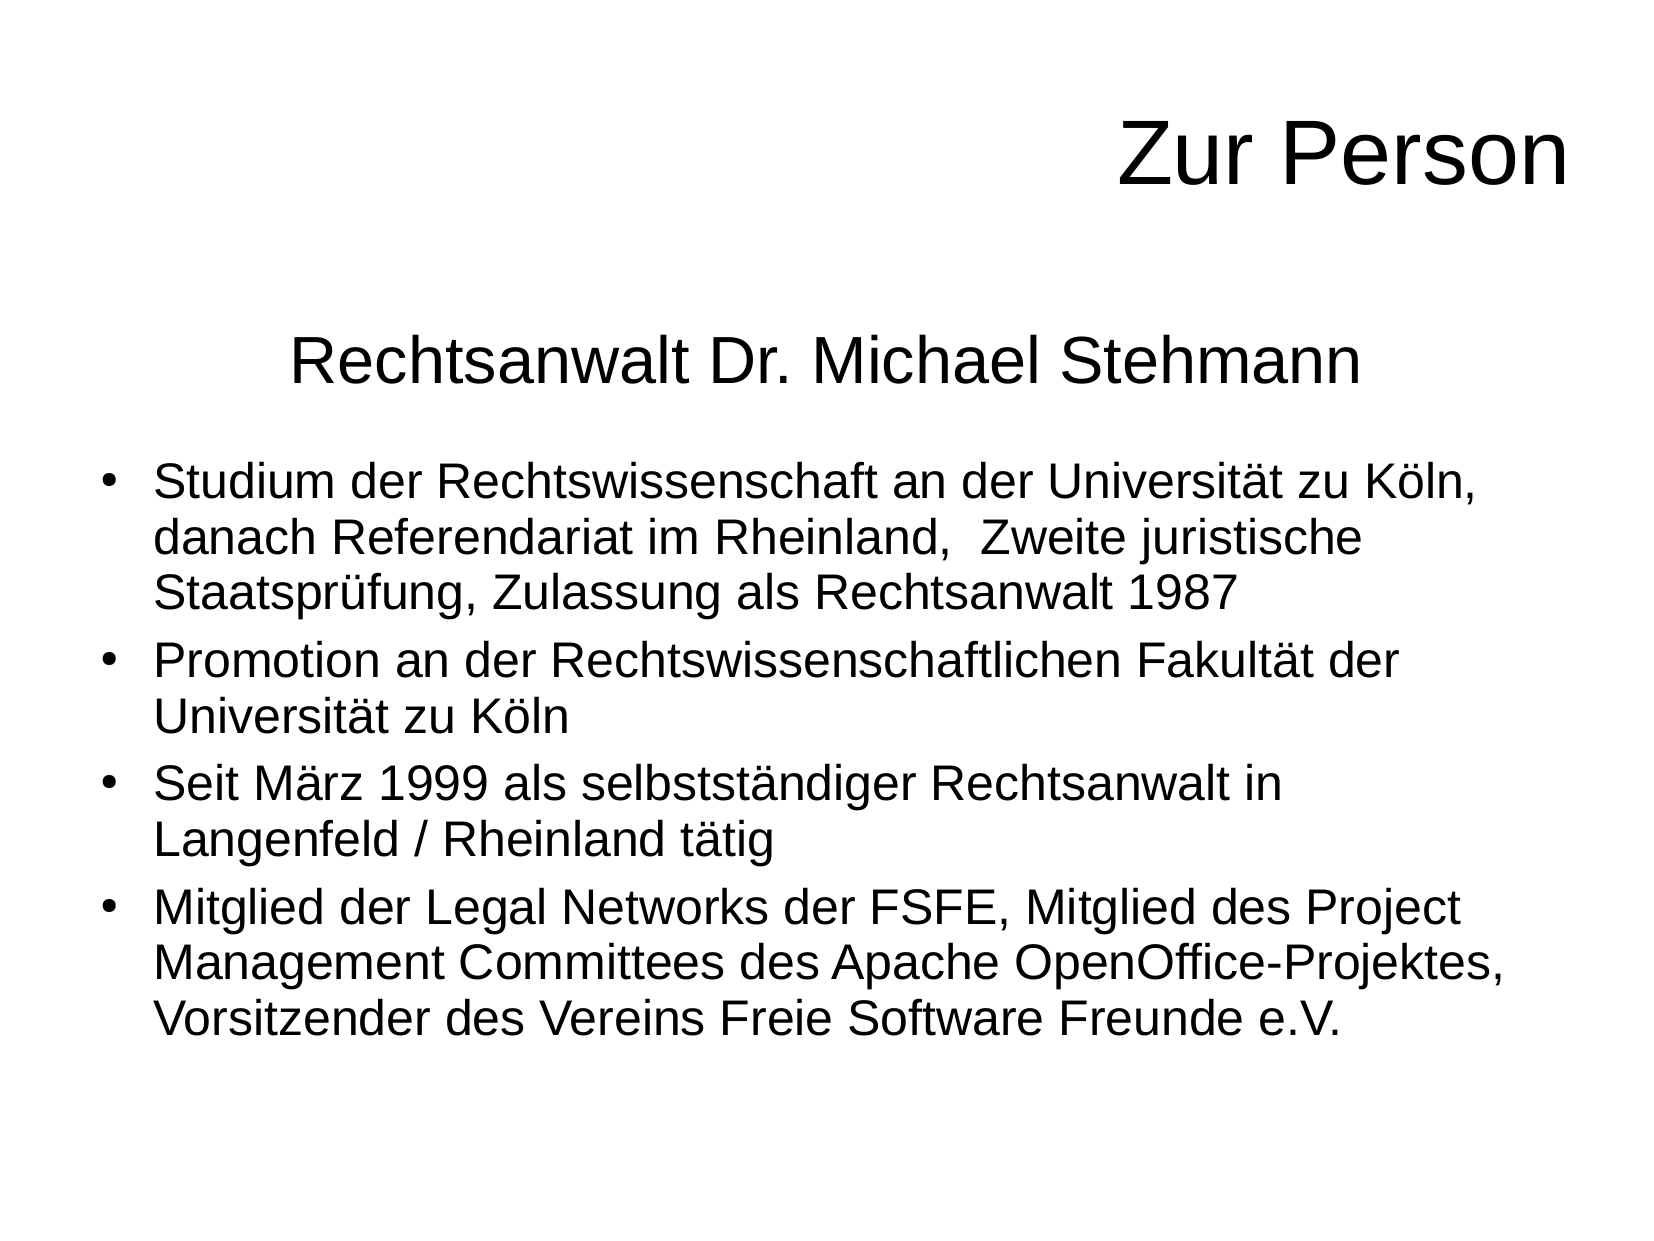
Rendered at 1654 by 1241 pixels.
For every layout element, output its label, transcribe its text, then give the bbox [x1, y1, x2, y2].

title Zur Person [82, 49, 1571, 257]
subtitle Rechtsanwalt Dr. Michael Stehmann Studium der Rechtswissenschaft an der Universität zu Köln, danach Referendariat im Rheinland, Zweite juristische Staatsprüfung, Zulassung als Rechtsanwalt 1987 Promotion an der Rechtswissenschaftlichen Fakultät der Universität zu Köln Seit März 1999 als selbstständiger Rechtsanwalt in Langenfeld / Rheinland tätig Mitglied der Legal Networks der FSFE, Mitglied des Project Management Committees des Apache OpenOffice-Projektes, Vorsitzender des Vereins Freie Software Freunde e.V. [82, 285, 1571, 1114]
